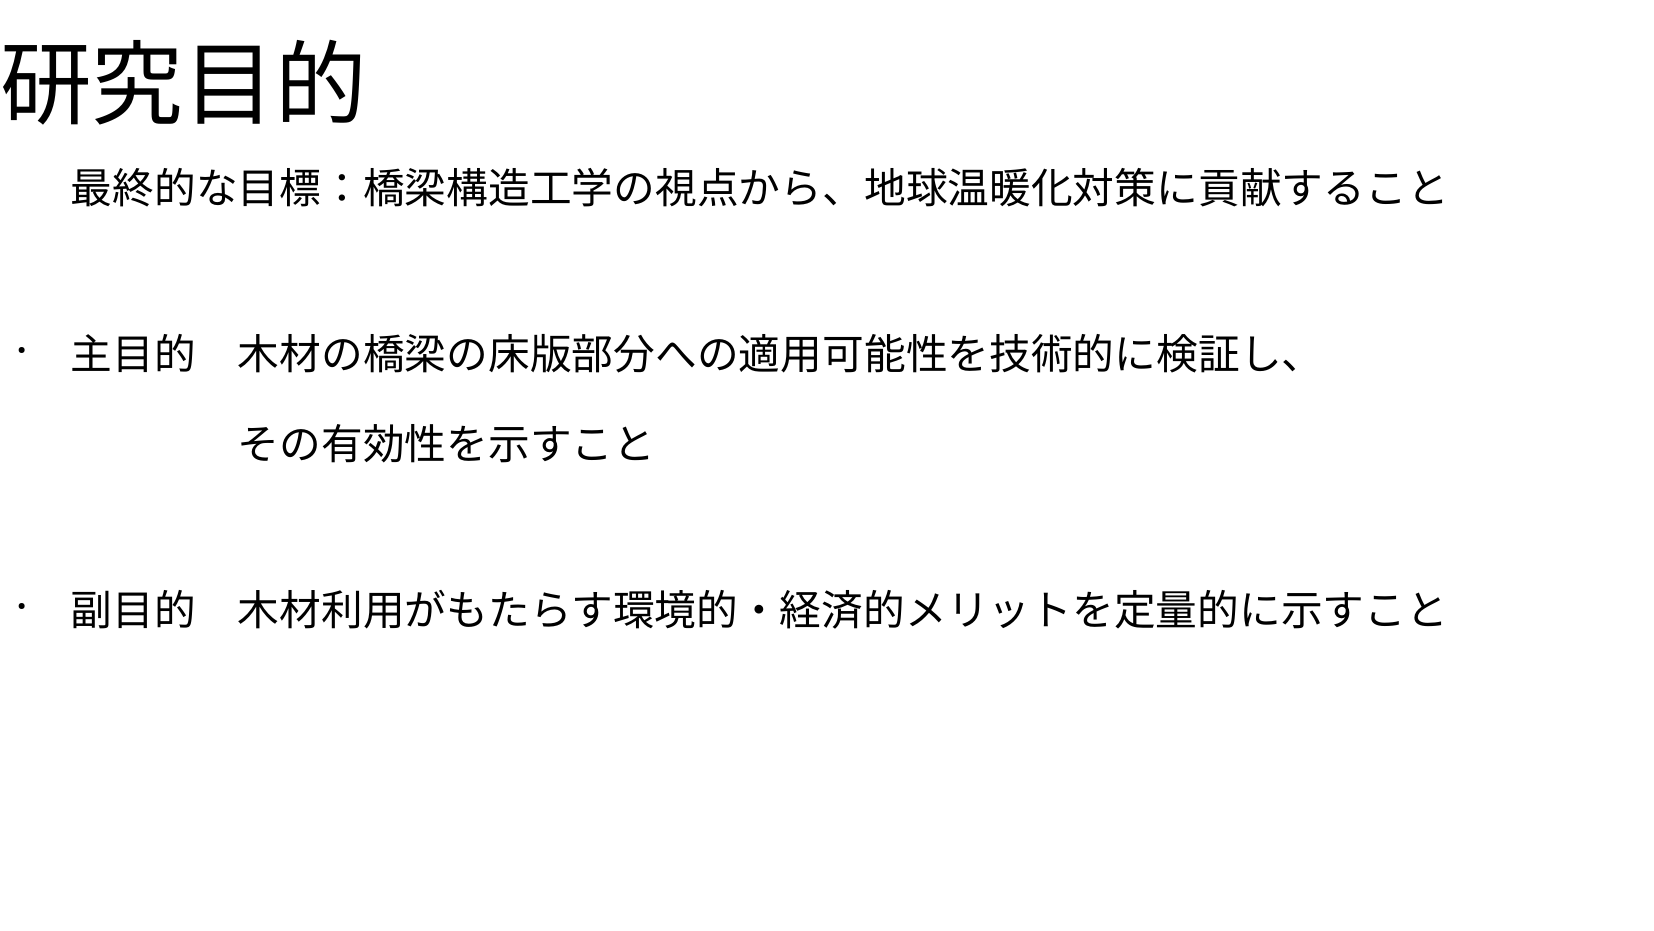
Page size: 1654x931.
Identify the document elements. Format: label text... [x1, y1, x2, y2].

title 研究目的 [0, 0, 1489, 155]
list 最終的な目標：橋梁構造工学の視点から、地球温暖化対策に貢献すること 主目的 木材の橋梁の床版部分への適用可能性を技術的に検証し、 その有効性を示すこと 副目的 木材利用がもたらす環境的・経済的メリットを定量的に示すこと [0, 155, 1654, 931]
